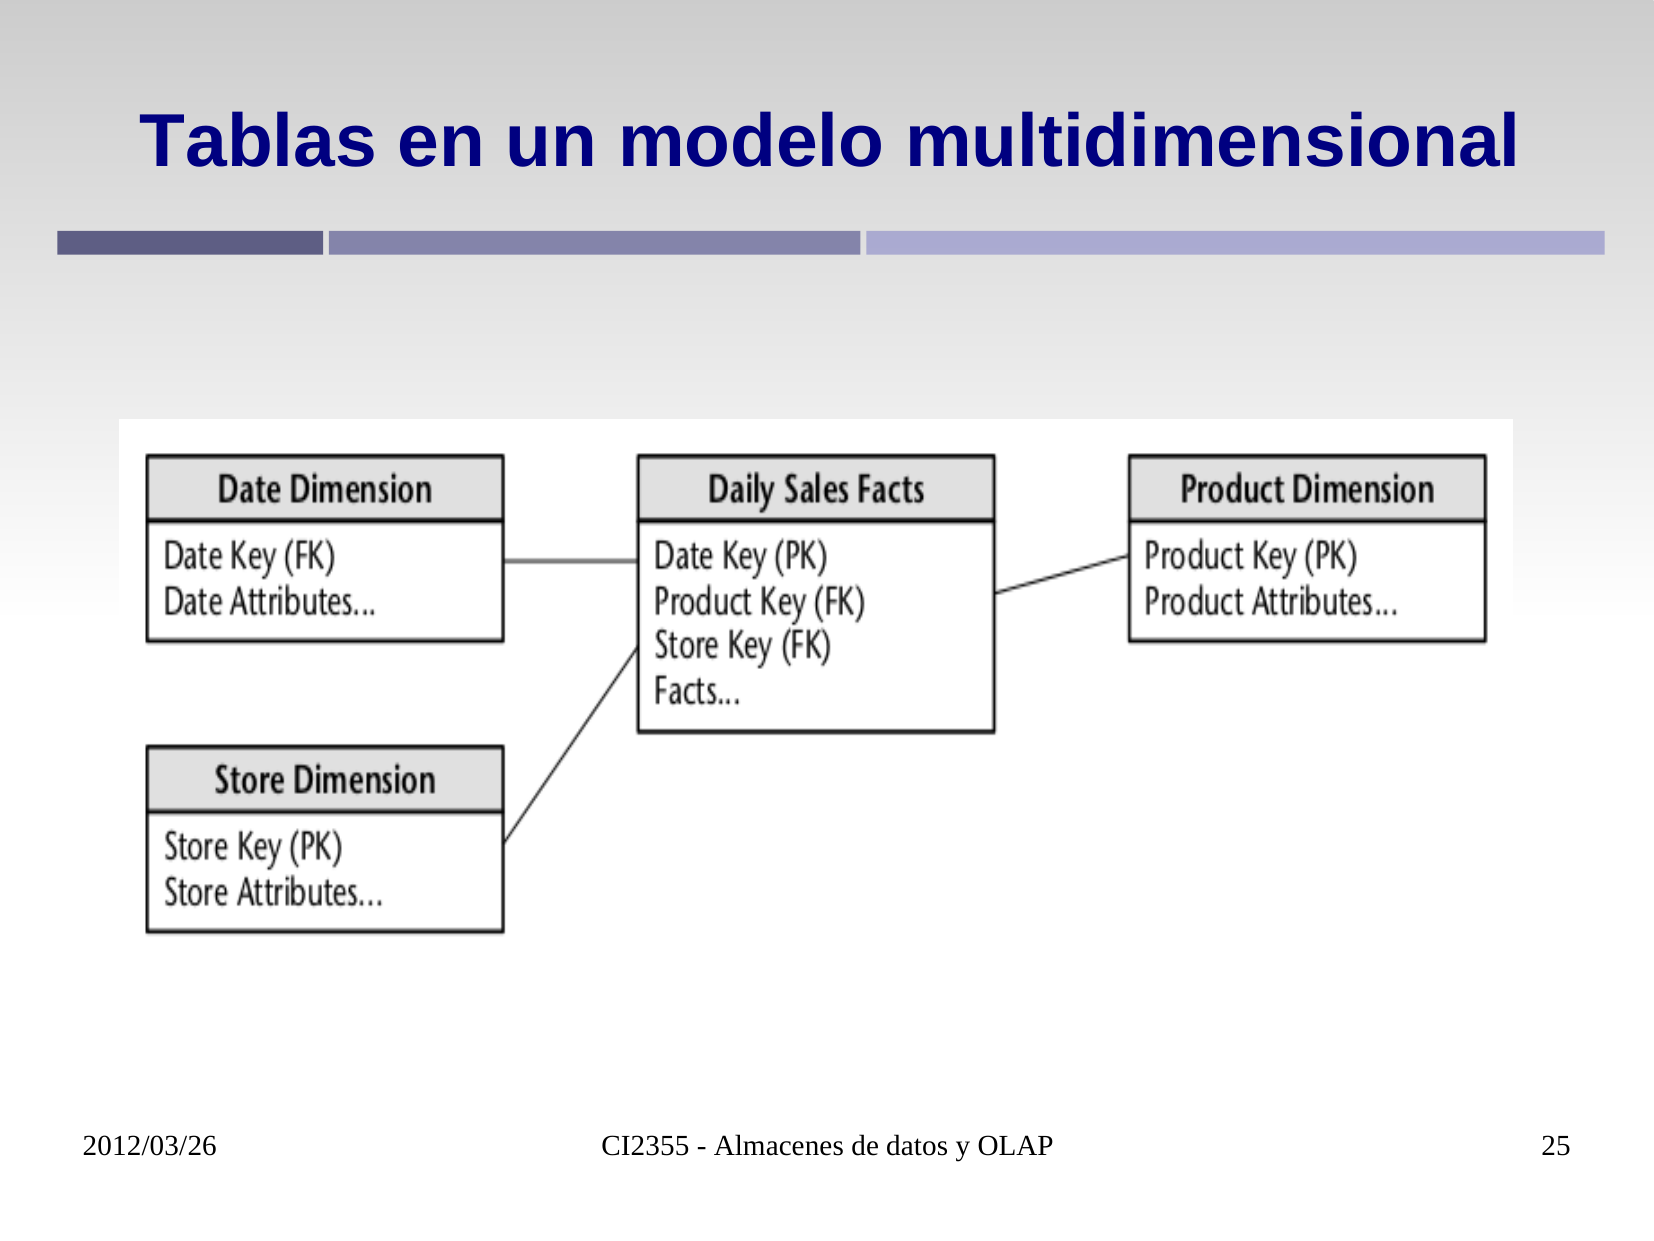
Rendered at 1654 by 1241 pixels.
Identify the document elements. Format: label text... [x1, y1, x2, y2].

title Tablas en un modelo multidimensional [86, 55, 1576, 226]
picture [119, 419, 1513, 952]
